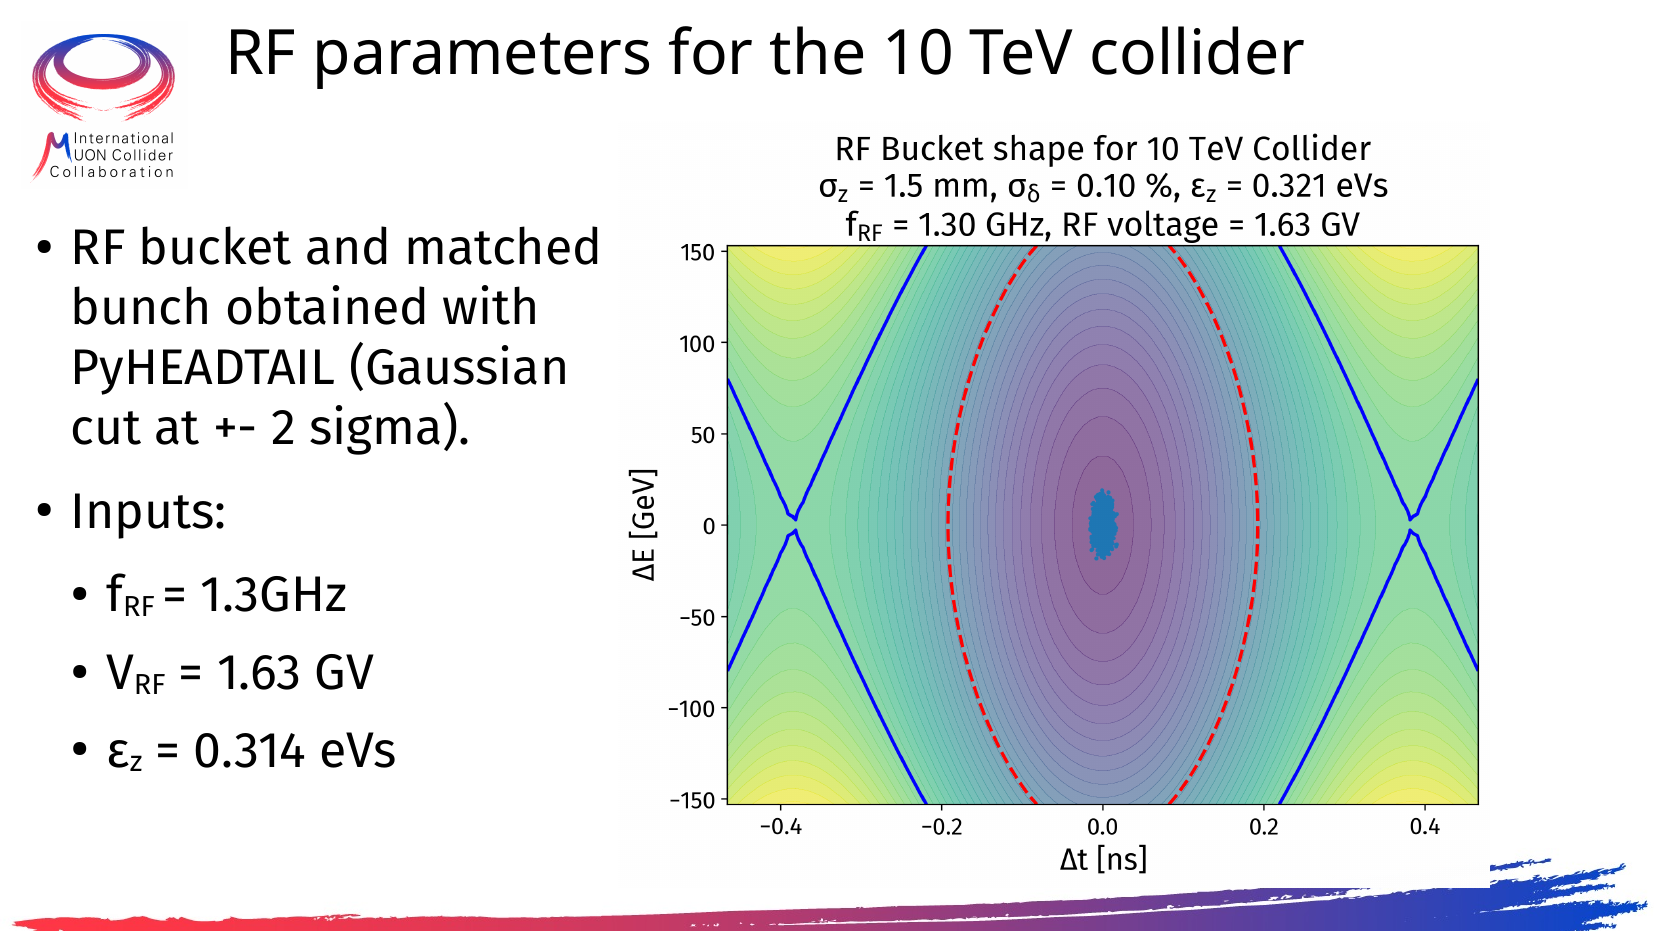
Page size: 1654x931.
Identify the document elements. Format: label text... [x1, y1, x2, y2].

title RF parameters for the 10 TeV collider [225, 7, 1571, 268]
picture [21, 21, 188, 189]
picture [0, 121, 1654, 931]
list RF bucket and matched bunch obtained with PyHEADTAIL (Gaussian cut at +- 2 sigma). Inputs: fRF = 1.3GHz VRF = 1.63 GV εz = 0.314 eVs [0, 217, 606, 831]
